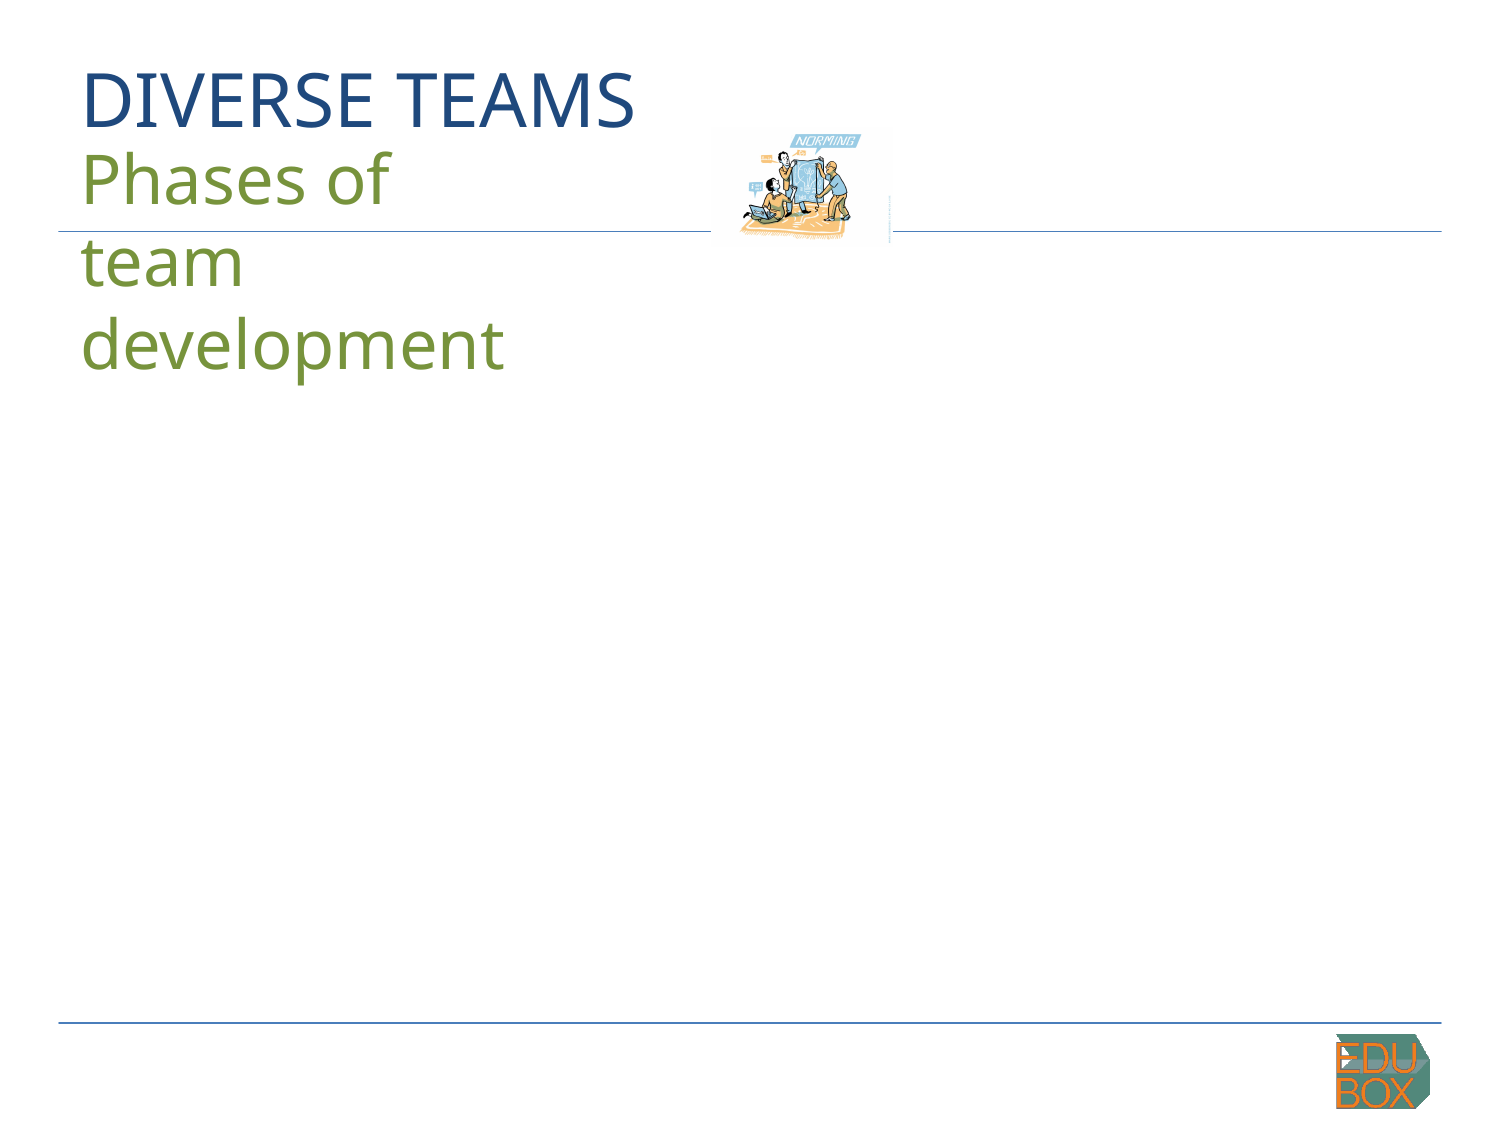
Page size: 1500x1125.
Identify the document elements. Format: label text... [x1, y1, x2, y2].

picture [742, 127, 861, 247]
picture [177, 255, 1323, 1005]
list Phases of team development [861, 127, 1040, 247]
title DIVERSE TEAMS [64, 42, 1471, 153]
picture [1328, 1028, 1437, 1114]
list Phases of team development [64, 127, 742, 247]
